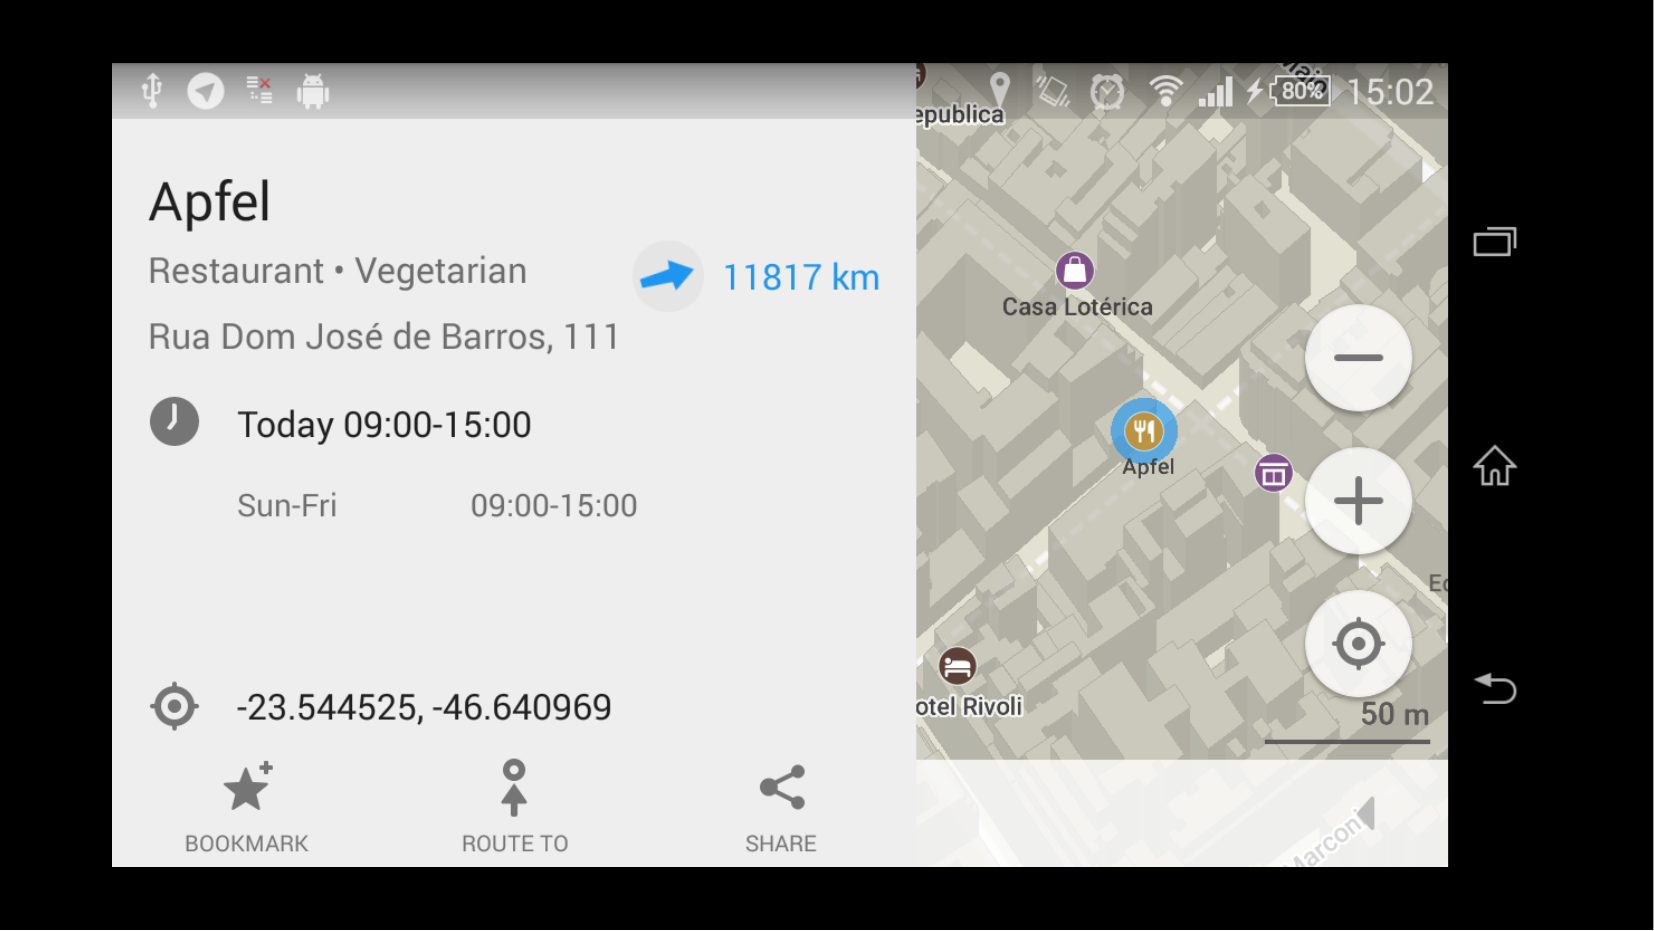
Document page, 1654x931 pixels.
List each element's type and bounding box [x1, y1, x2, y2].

picture [112, 63, 1542, 868]
